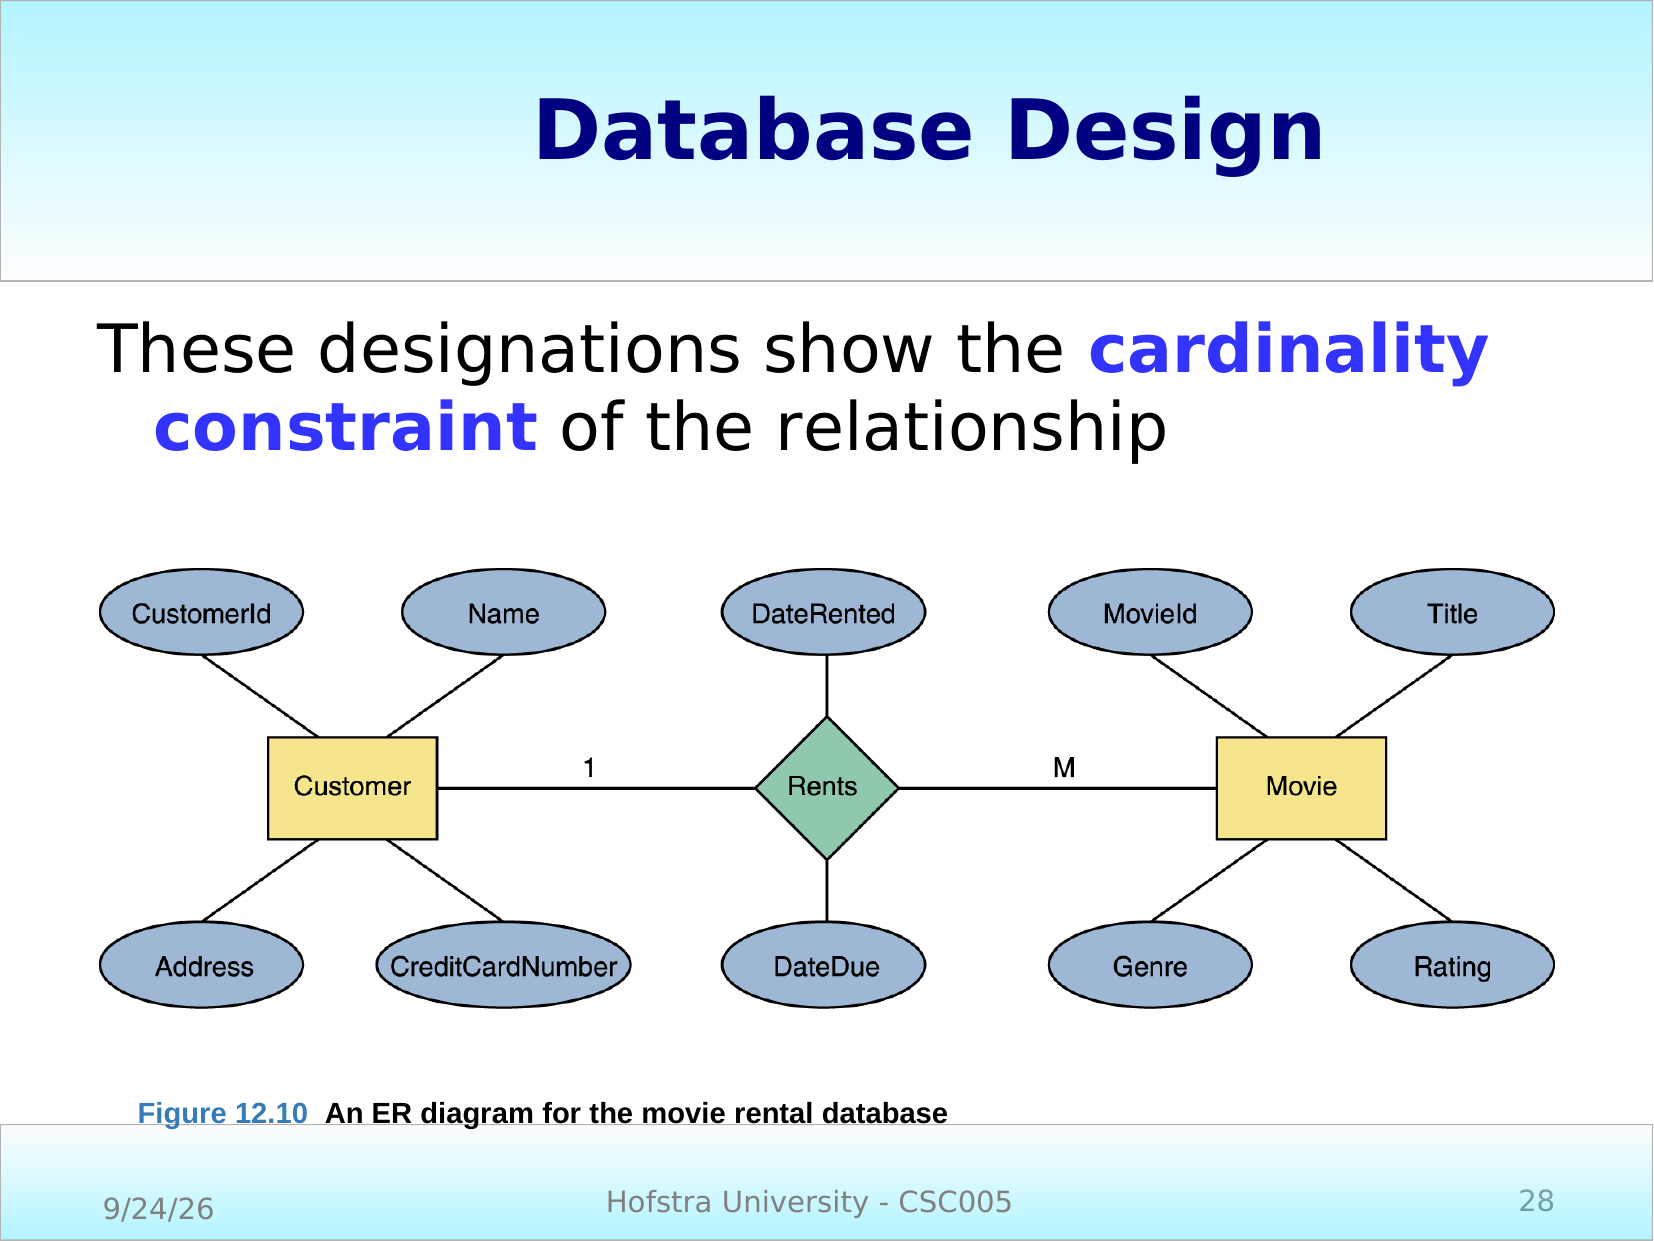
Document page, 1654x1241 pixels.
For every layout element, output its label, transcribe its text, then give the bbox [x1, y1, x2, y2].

picture [82, 551, 1571, 1025]
list These designations show the cardinality constraint of the relationship [82, 1025, 1571, 1131]
text_box Figure 12.10 An ER diagram for the movie rental database [122, 1088, 965, 1138]
list These designations show the cardinality constraint of the relationship [82, 303, 1571, 551]
title Database Design [247, 27, 1612, 235]
